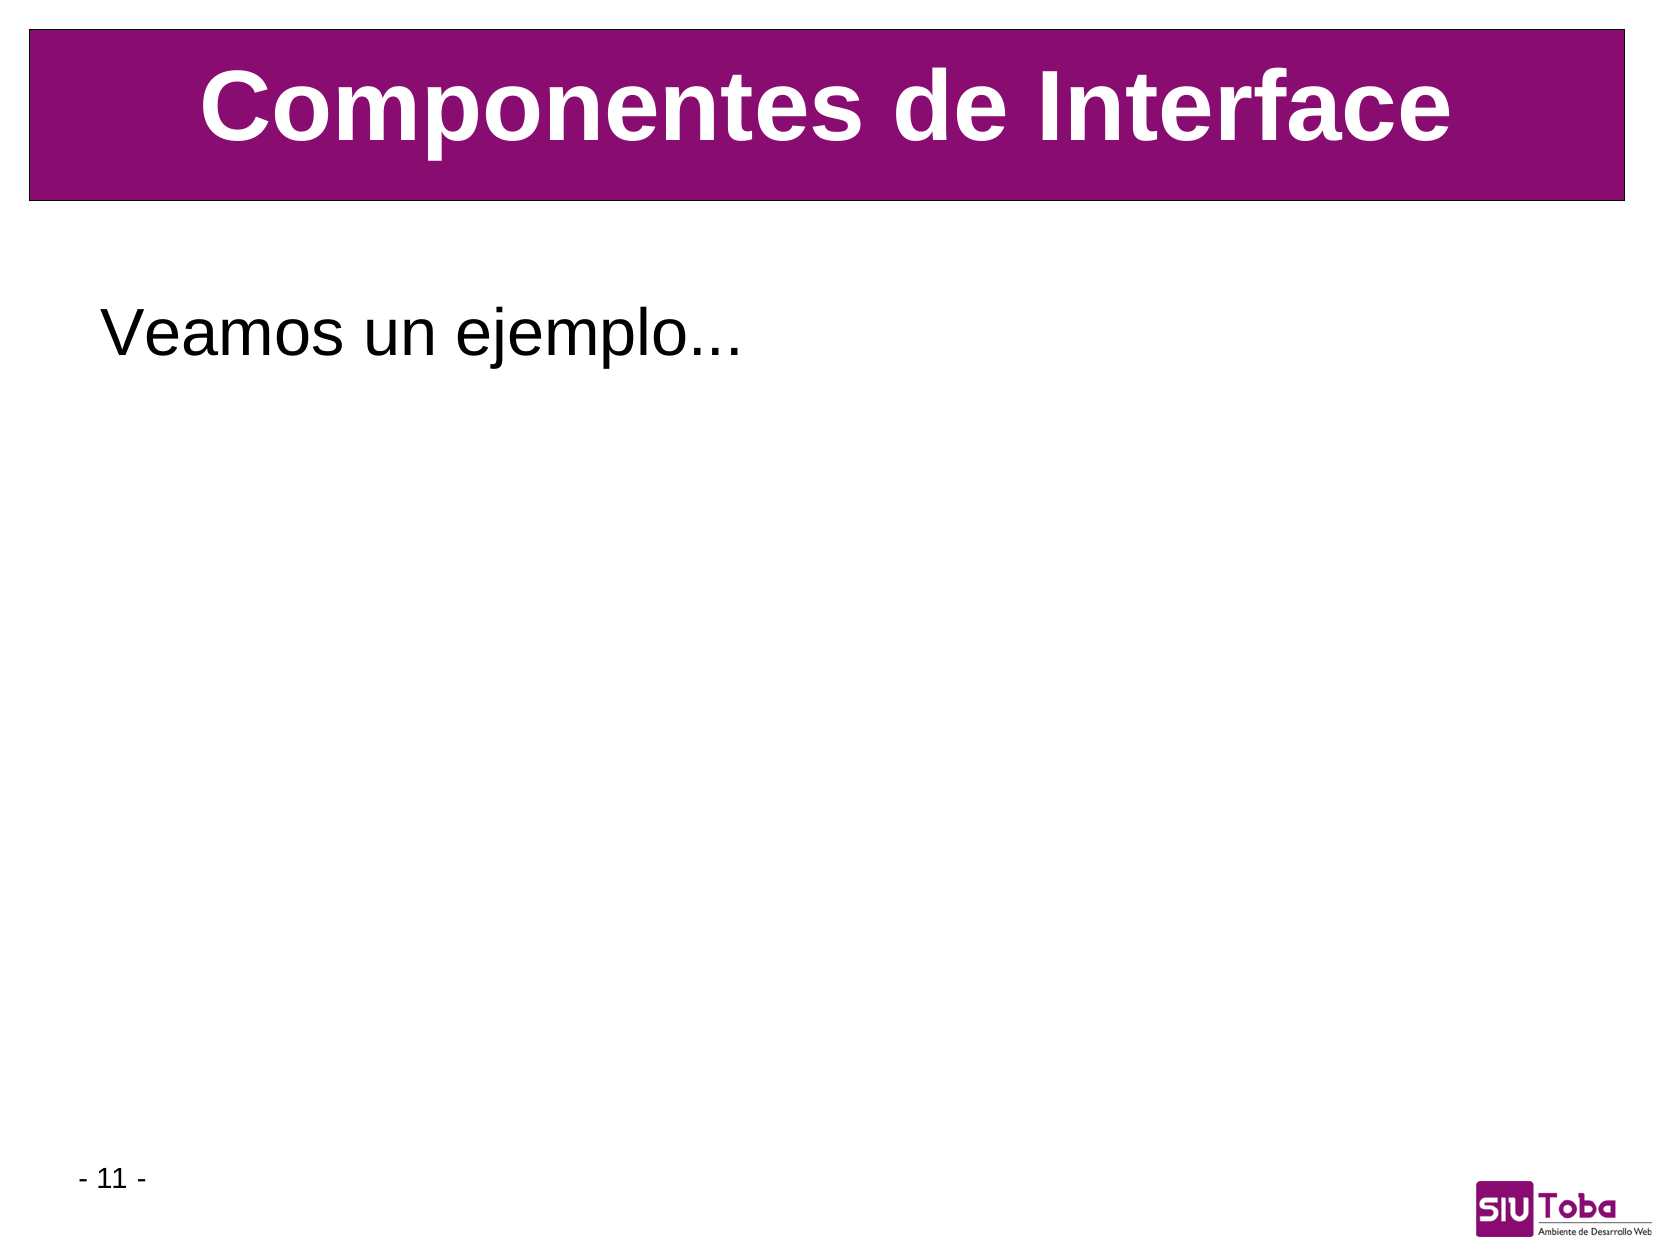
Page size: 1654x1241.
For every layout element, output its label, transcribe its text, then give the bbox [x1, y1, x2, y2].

picture [1476, 1181, 1652, 1237]
list Veamos un ejemplo... [82, 295, 1565, 1109]
title Componentes de Interface [59, 47, 1595, 166]
